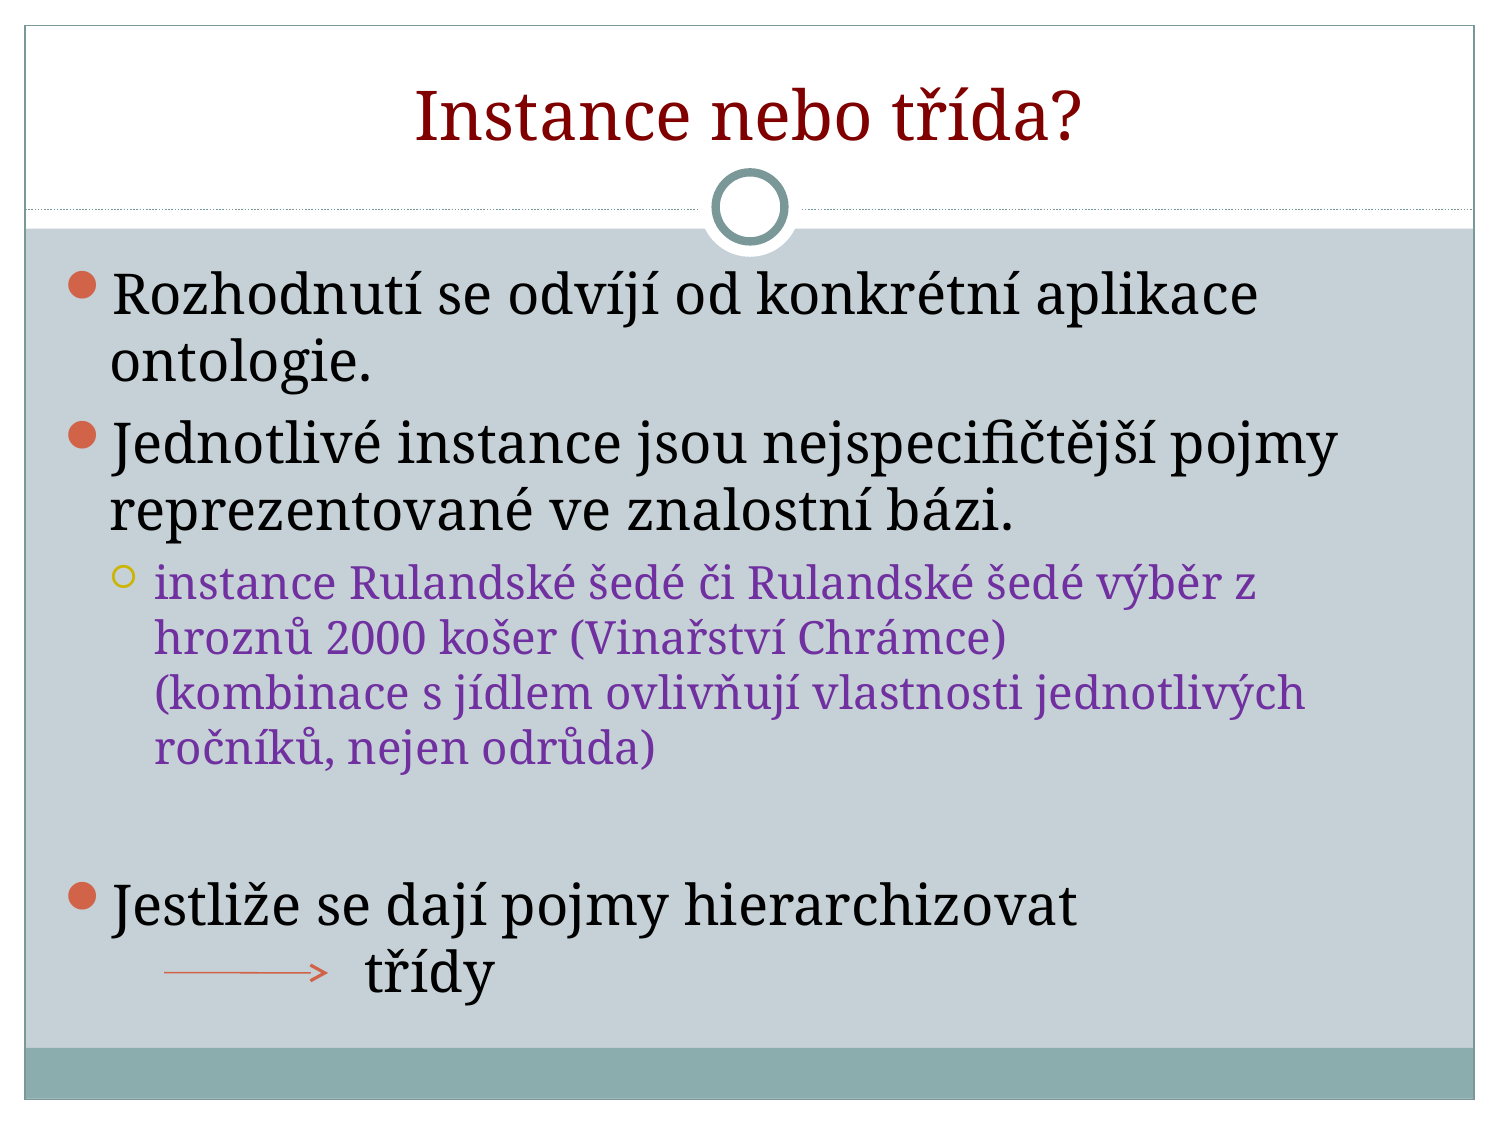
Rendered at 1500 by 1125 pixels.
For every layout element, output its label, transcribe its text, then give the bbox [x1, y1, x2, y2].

title Instance nebo třída? [49, 37, 1450, 162]
list Rozhodnutí se odvíjí od konkrétní aplikace ontologie. Jednotlivé instance jsou nejspecifičtější pojmy reprezentované ve znalostní bázi. instance Rulandské šedé či Rulandské šedé výběr z hroznů 2000 košer (Vinařství Chrámce) (kombinace s jídlem ovlivňují vlastnosti jednotlivých ročníků, nejen odrůda) Jestliže se dají pojmy hierarchizovat třídy [49, 250, 1445, 1012]
